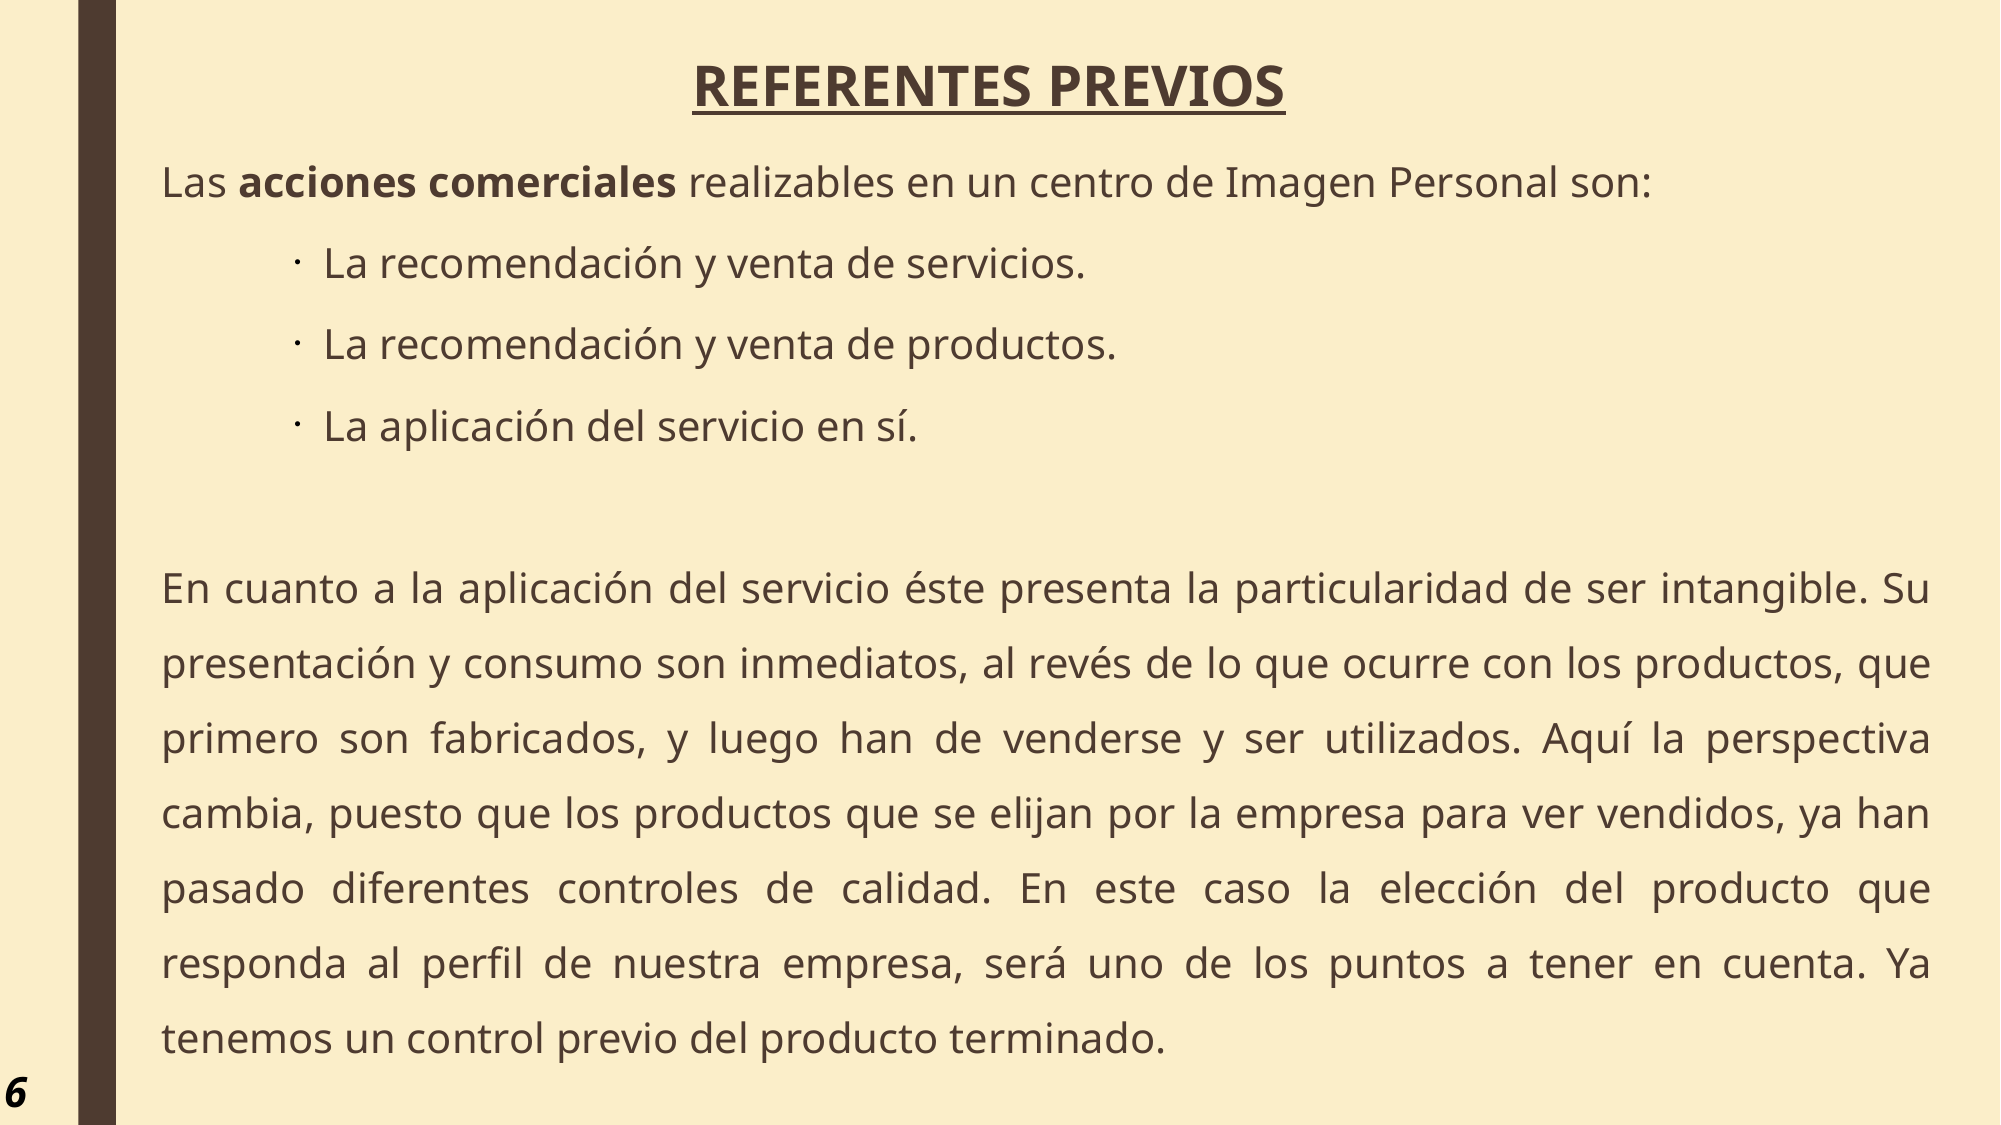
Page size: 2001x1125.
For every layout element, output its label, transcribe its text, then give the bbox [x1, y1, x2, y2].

list Las acciones comerciales realizables en un centro de Imagen Personal son: La recomendación y venta de servicios. La recomendación y venta de productos. La aplicación del servicio en sí. En cuanto a la aplicación del servicio éste presenta la particularidad de ser intangible. Su presentación y consumo son inmediatos, al revés de lo que ocurre con los productos, que primero son fabricados, y luego han de venderse y ser utilizados. Aquí la perspectiva cambia, puesto que los productos que se elijan por la empresa para ver vendidos, ya han pasado diferentes controles de calidad. En este caso la elección del producto que responda al perfil de nuestra empresa, será uno de los puntos a tener en cuenta. Ya tenemos un control previo del producto terminado. [147, 123, 1948, 1125]
slide_number 6 [0, 1058, 58, 1125]
title REFERENTES PREVIOS [201, 51, 1777, 154]
